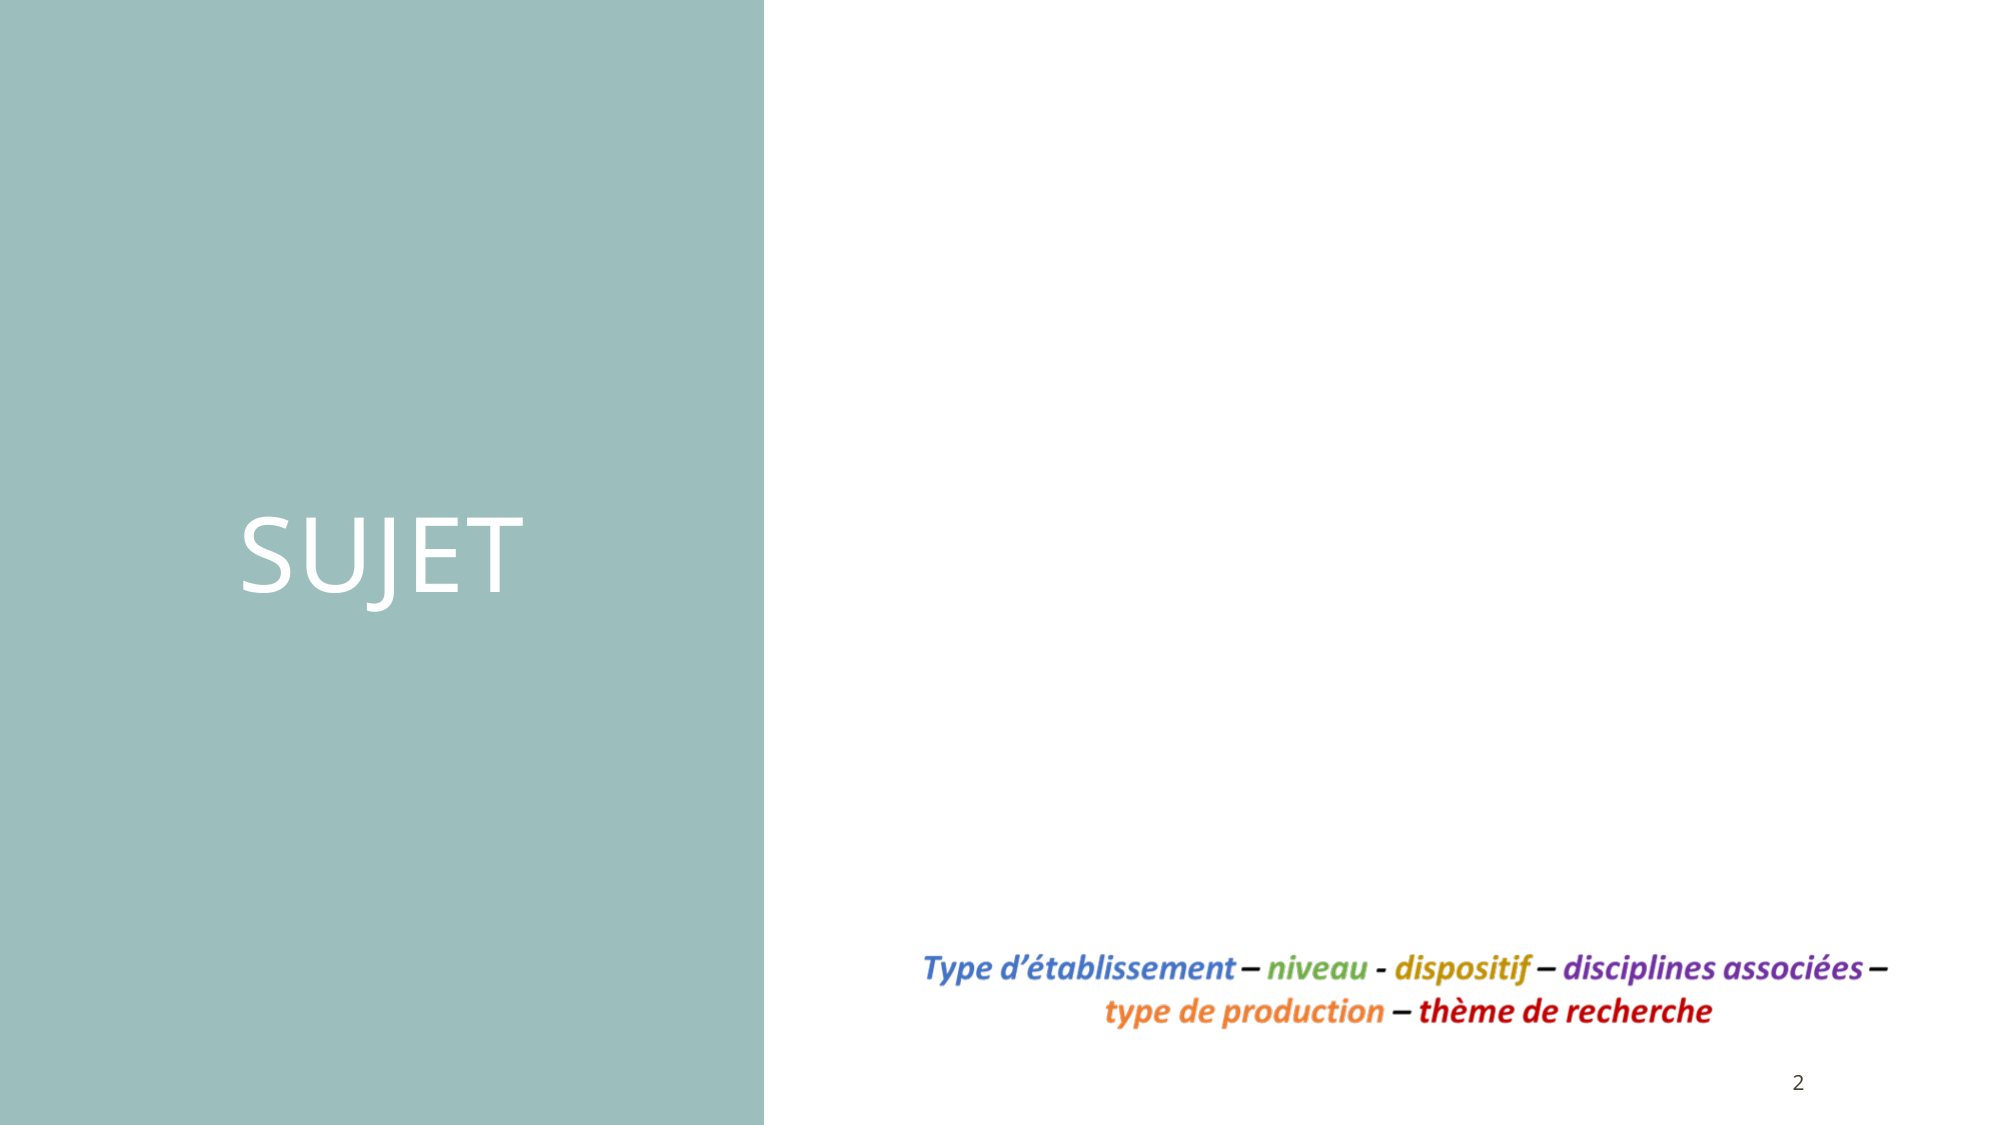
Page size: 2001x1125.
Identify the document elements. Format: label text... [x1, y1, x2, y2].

text_box [0, 0, 2000, 1125]
text_box 2 [1777, 1061, 1938, 1107]
title SUJET [110, 131, 653, 994]
picture [900, 933, 1909, 1054]
